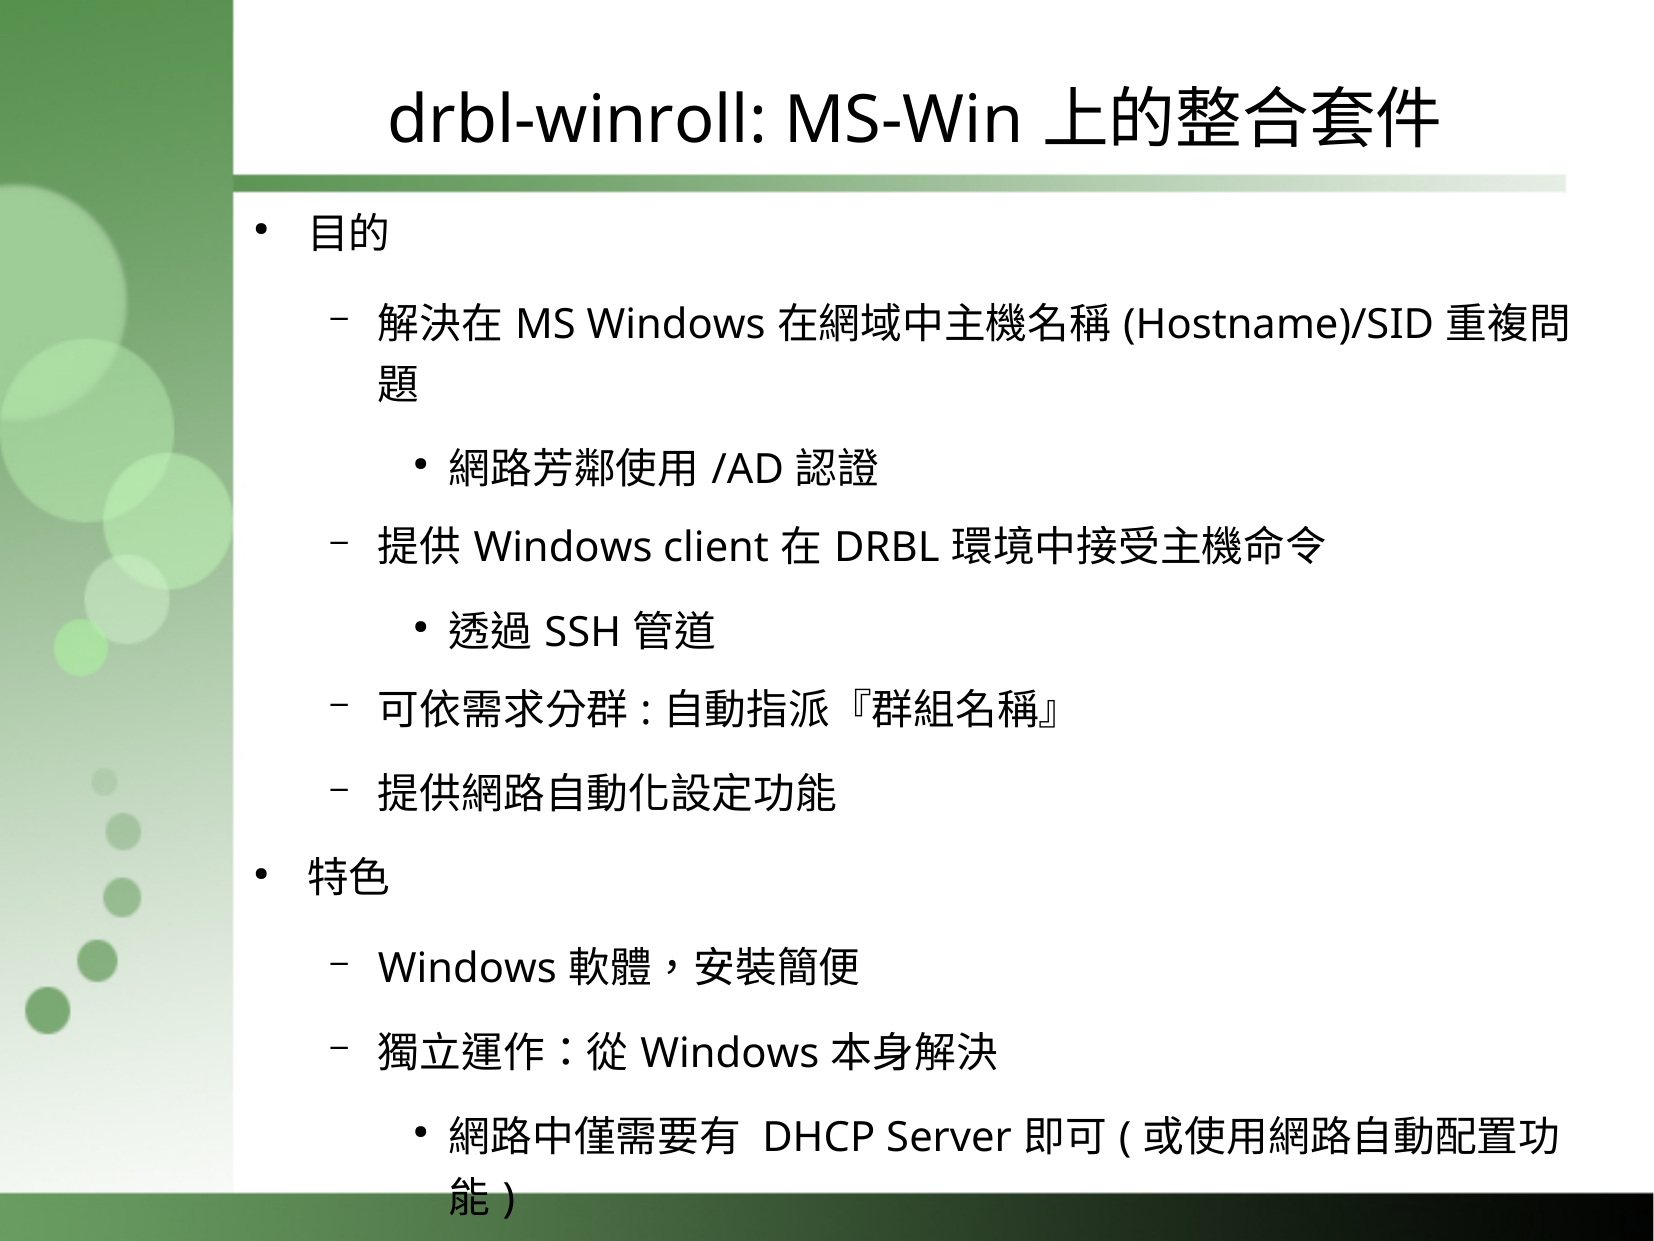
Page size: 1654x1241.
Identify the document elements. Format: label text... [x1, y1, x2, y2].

picture [0, 0, 1654, 1241]
list 目的 解決在MS Windows在網域中主機名稱(Hostname)/SID重複問題 網路芳鄰使用/AD認證 提供Windows client在DRBL環境中接受主機命令 透過SSH管道 可依需求分群:自動指派『群組名稱』 提供網路自動化設定功能 特色 Windows軟體，安裝簡便 獨立運作：從Windows本身解決 網路中僅需要有 DHCP Server即可(或使用網路自動配置功能) 適合用來大量還原(MS-Windows) Clonezilla、Ghost、Acronis True Image...等 集中管理(建議在DRBL環境：配合 dcs 指令) [236, 200, 1595, 1193]
title drbl-winroll: MS-Win上的整合套件 [236, 49, 1595, 178]
